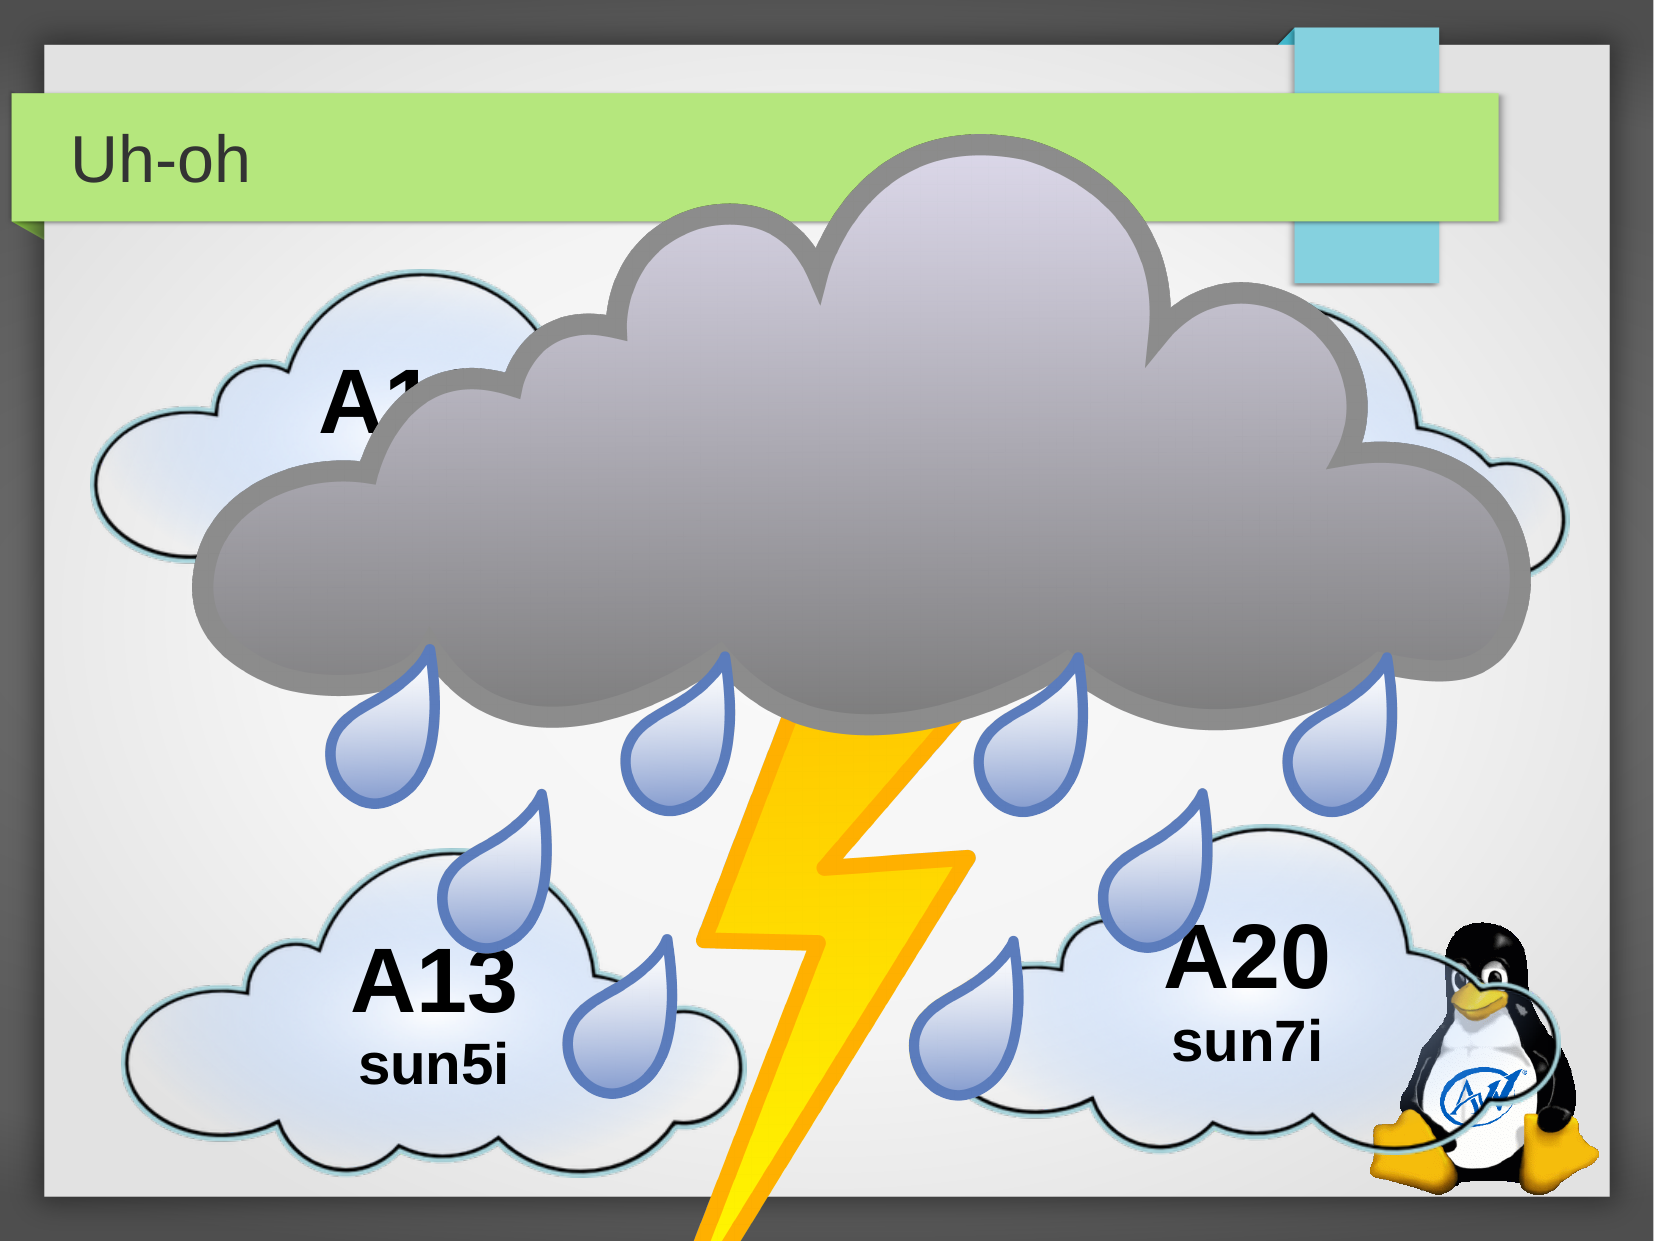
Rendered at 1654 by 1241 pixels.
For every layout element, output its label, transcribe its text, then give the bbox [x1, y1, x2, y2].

picture [0, 0, 1654, 1241]
title Uh-oh [70, 106, 1229, 213]
